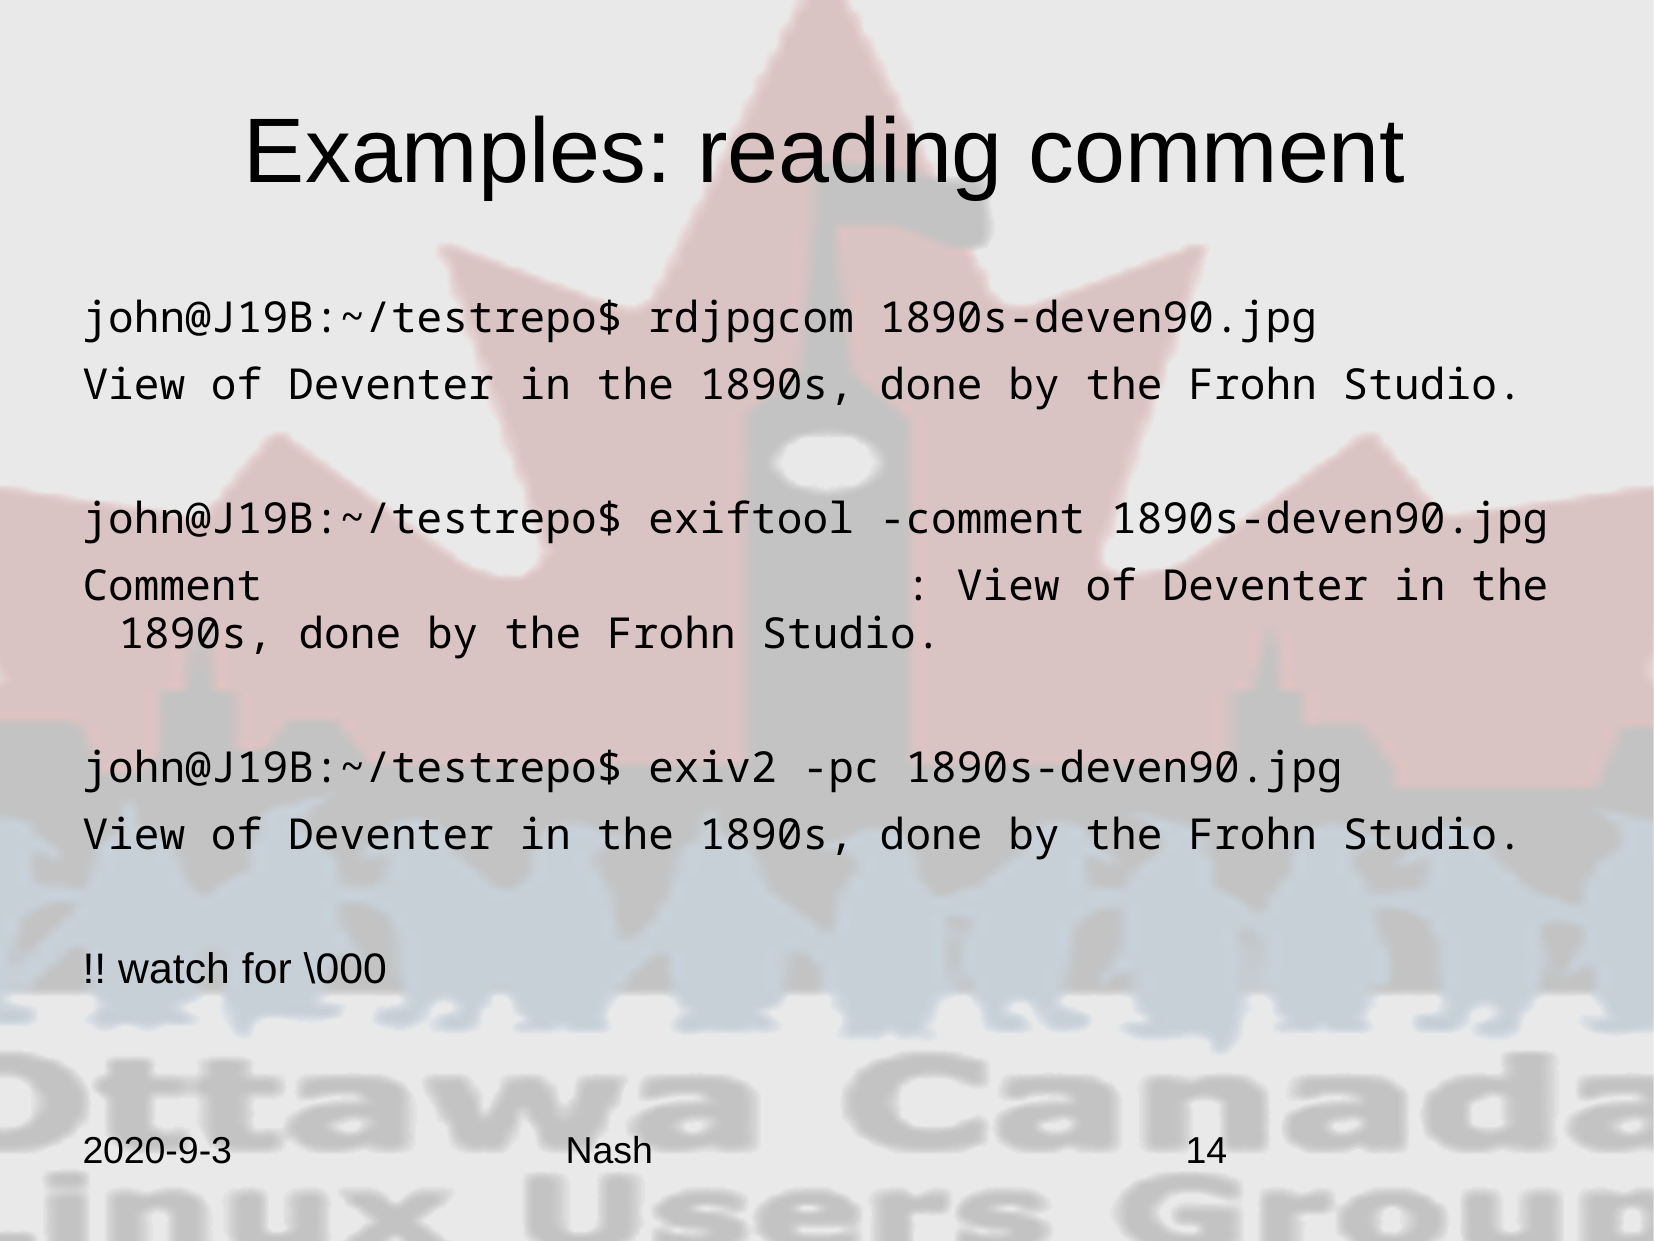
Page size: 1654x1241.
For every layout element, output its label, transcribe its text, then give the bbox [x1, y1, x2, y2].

list john@J19B:~/testrepo$ rdjpgcom 1890s-deven90.jpg View of Deventer in the 1890s, done by the Frohn Studio. john@J19B:~/testrepo$ exiftool -comment 1890s-deven90.jpg Comment : View of Deventer in the 1890s, done by the Frohn Studio. john@J19B:~/testrepo$ exiv2 -pc 1890s-deven90.jpg View of Deventer in the 1890s, done by the Frohn Studio. !! watch for \000 [82, 290, 1569, 1008]
picture [0, 0, 1654, 1241]
title Examples: reading comment [82, 49, 1569, 255]
